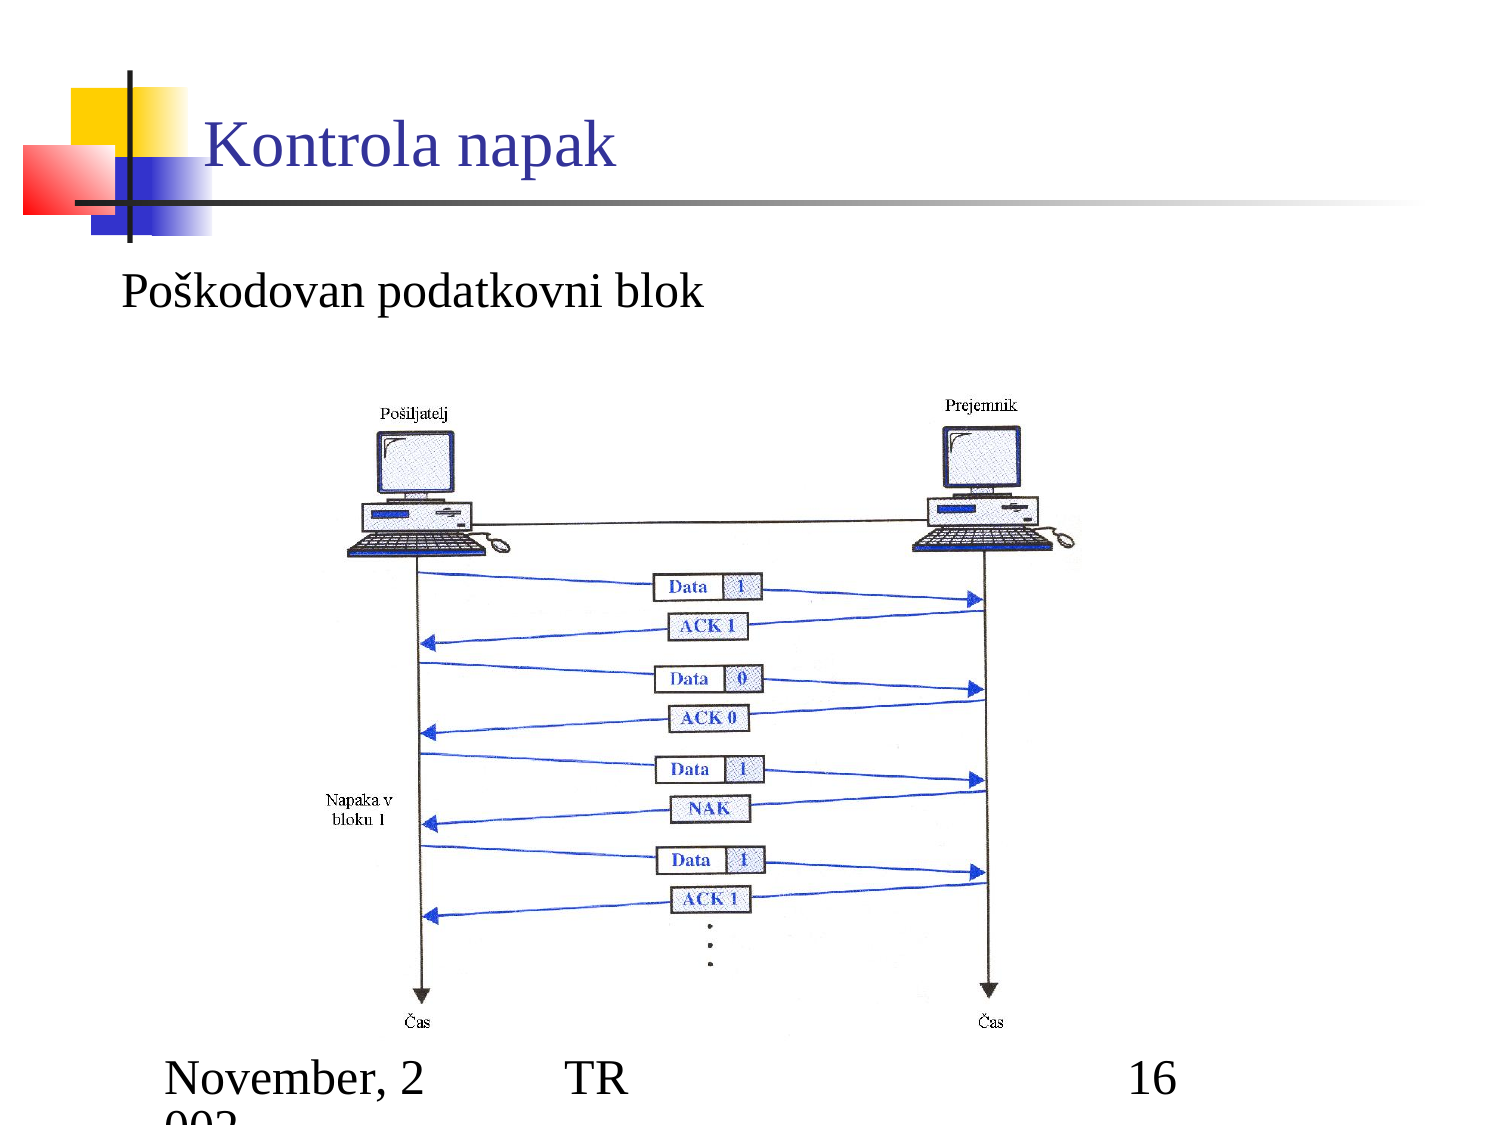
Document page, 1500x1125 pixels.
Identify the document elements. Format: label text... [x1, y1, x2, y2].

list Poškodovan podatkovni blok [50, 249, 1469, 338]
picture [312, 387, 1082, 1041]
title Kontrola napak [188, 92, 1468, 188]
